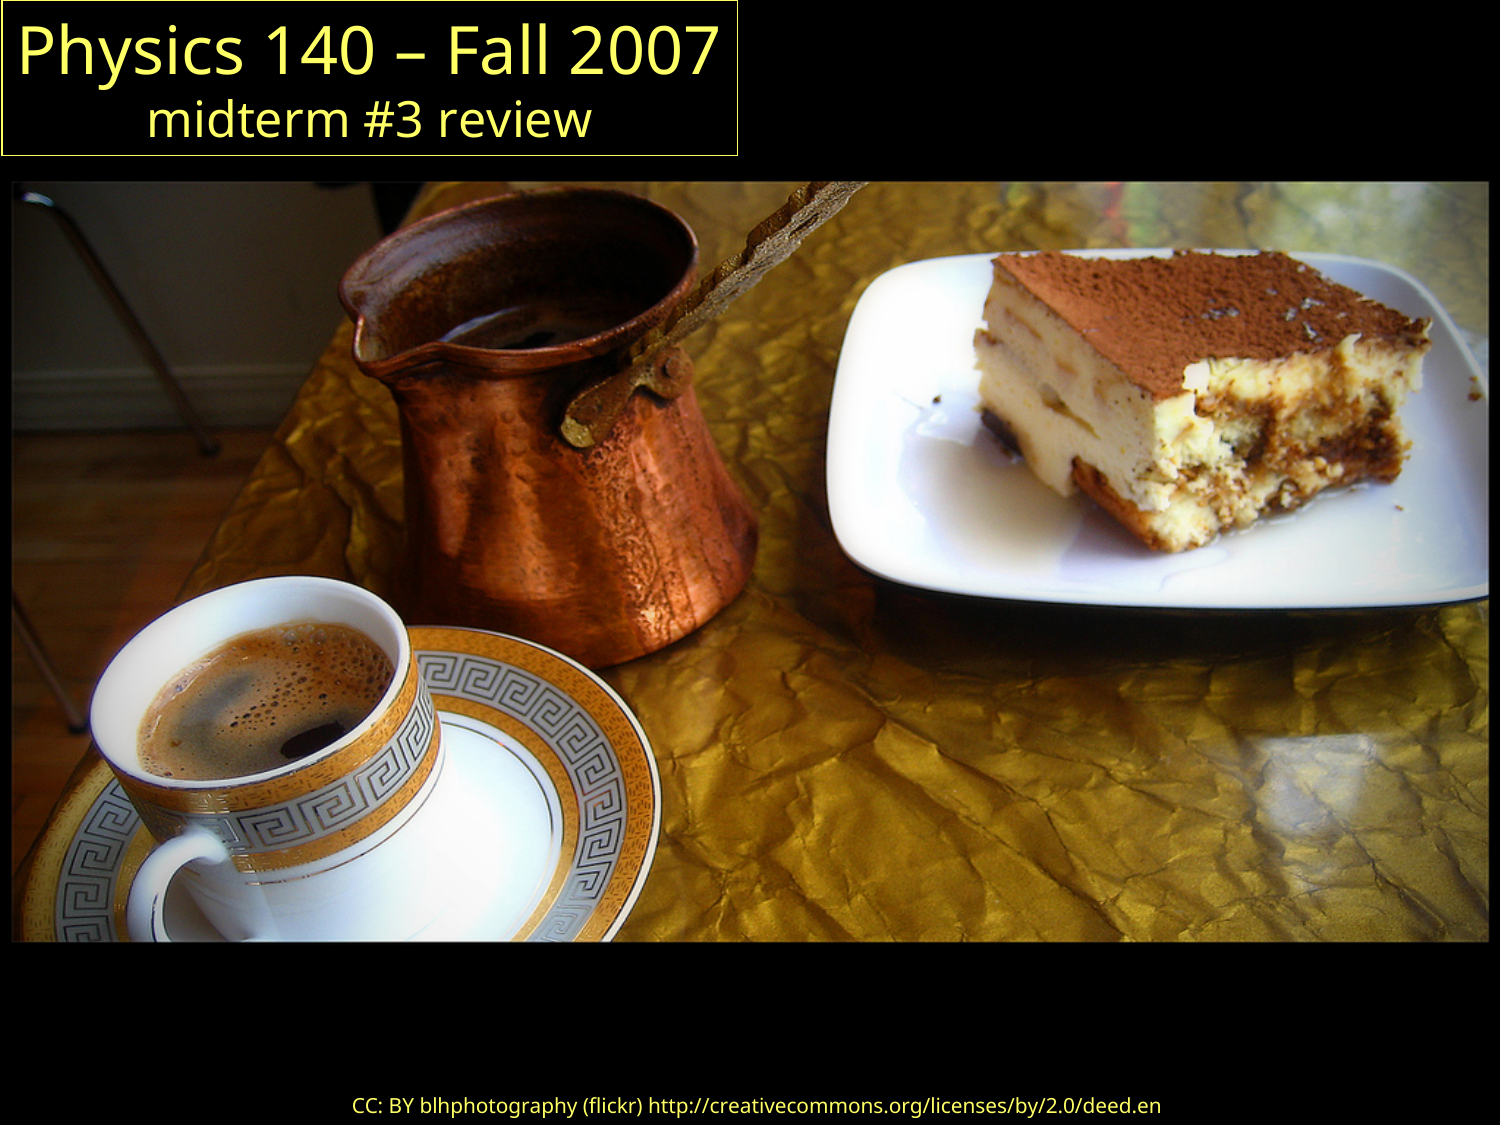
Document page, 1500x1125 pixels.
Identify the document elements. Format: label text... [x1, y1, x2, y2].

text_box Physics 140 – Fall 2007 midterm #3 review [1, 0, 738, 156]
picture [0, 0, 1500, 1125]
text_box CC: BY blhphotography (flickr) http://creativecommons.org/licenses/by/2.0/deed.en [337, 1084, 1177, 1125]
